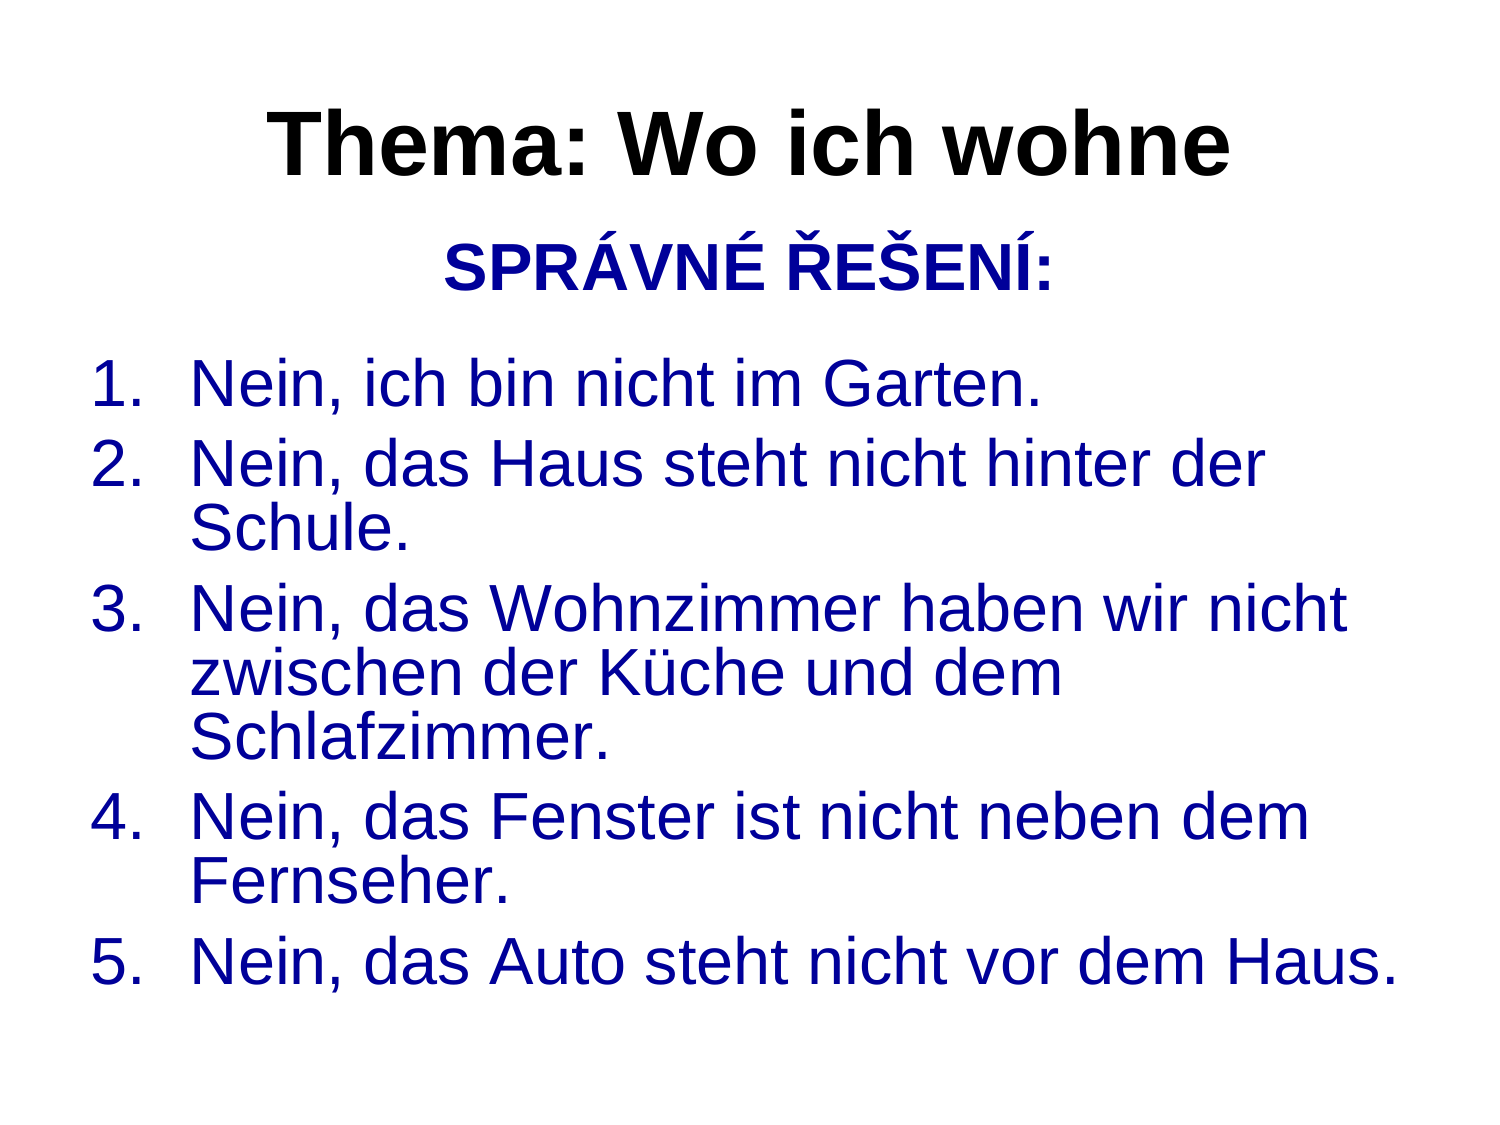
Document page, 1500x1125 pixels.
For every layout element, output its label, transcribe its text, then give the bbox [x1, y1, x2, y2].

title Thema: Wo ich wohne [75, 45, 1426, 231]
list SPRÁVNÉ ŘEŠENÍ: Nein, ich bin nicht im Garten. Nein, das Haus steht nicht hinter der Schule. Nein, das Wohnzimmer haben wir nicht zwischen der Küche und dem Schlafzimmer. Nein, das Fenster ist nicht neben dem Fernseher. Nein, das Auto steht nicht vor dem Haus. [75, 231, 1426, 1086]
